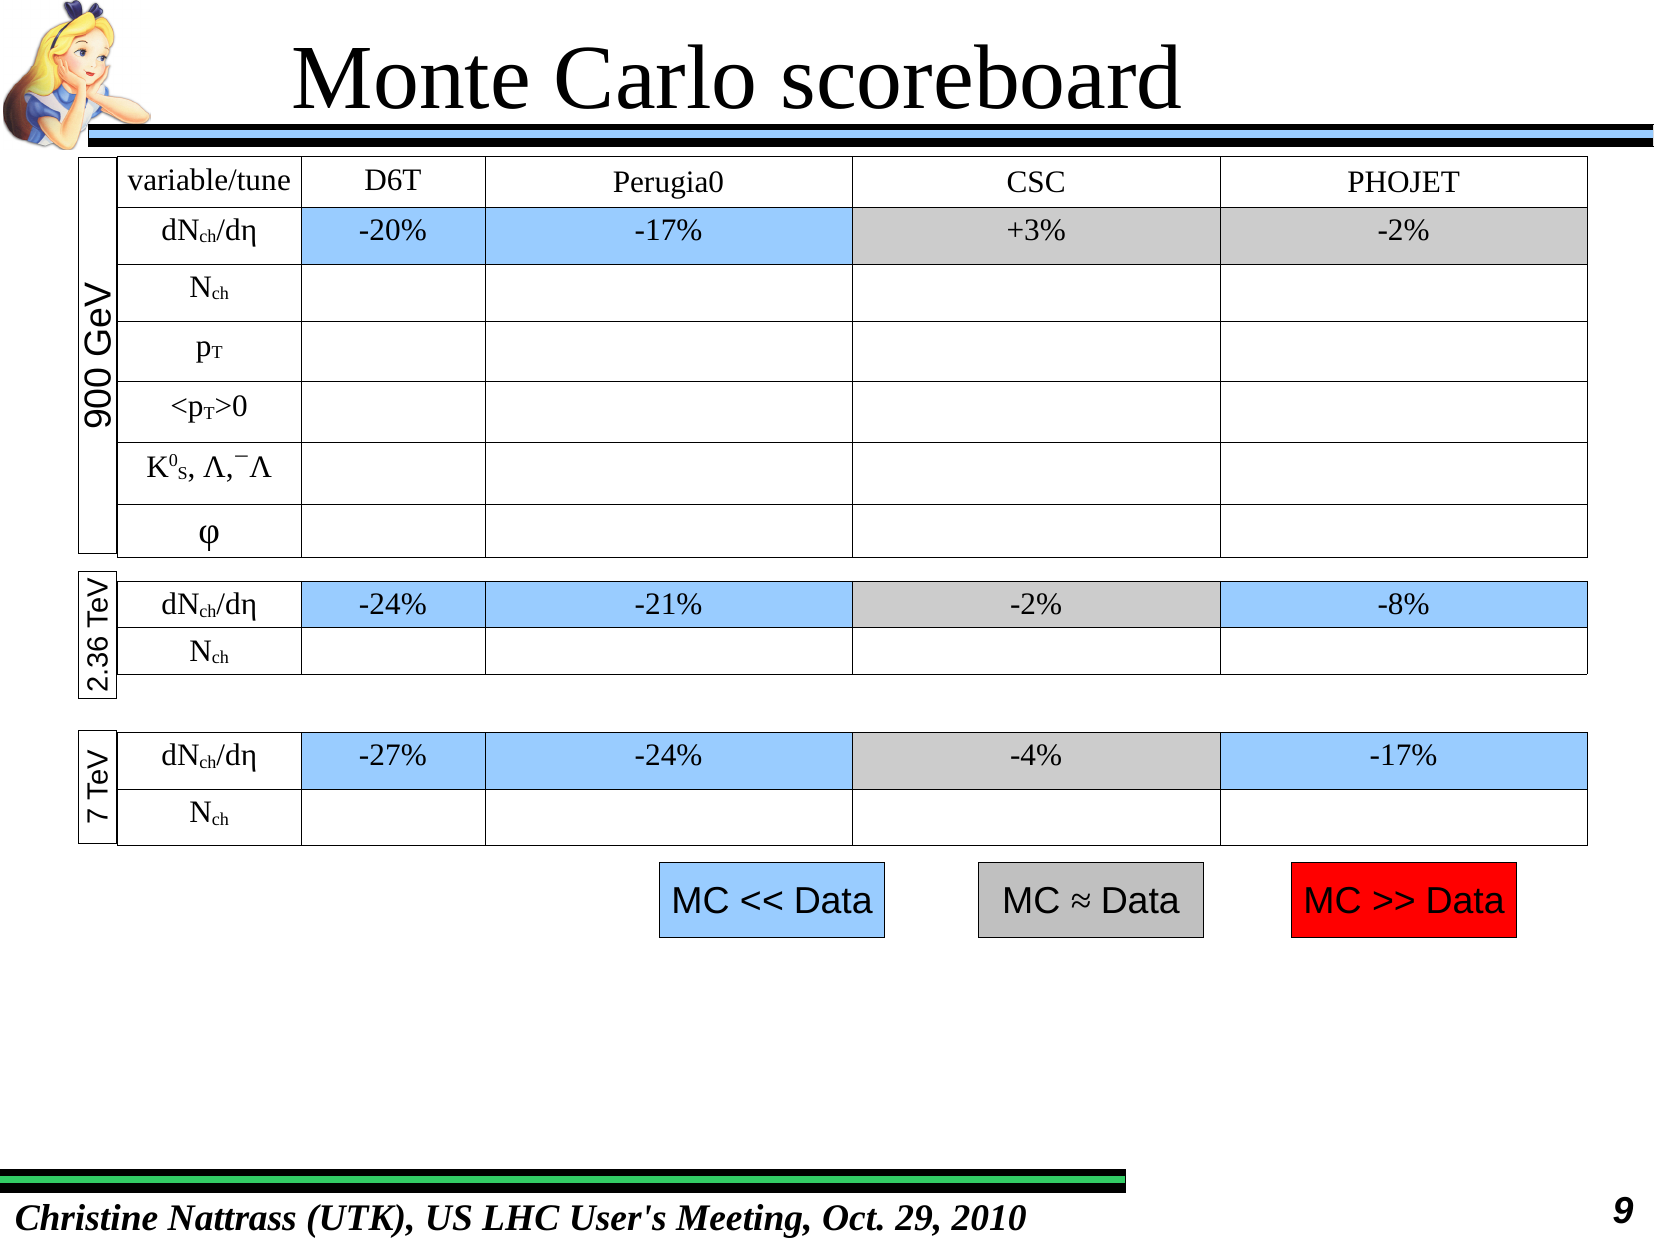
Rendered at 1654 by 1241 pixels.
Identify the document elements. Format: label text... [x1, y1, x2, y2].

table_cell -24% [486, 733, 852, 789]
table_cell [1220, 846, 1404, 906]
table_cell [853, 265, 1220, 321]
table_header [301, 682, 485, 732]
table_header [117, 535, 301, 581]
table_cell [485, 675, 669, 682]
table_cell [302, 505, 485, 535]
table_cell <pT>0 [118, 382, 301, 442]
table_cell [302, 265, 485, 321]
table_cell [1221, 443, 1587, 504]
table_cell [1036, 846, 1220, 906]
text_box 900 GeV [78, 157, 117, 554]
table_cell +3% [853, 208, 1220, 264]
table_header CSC [853, 157, 1220, 207]
table_cell [853, 505, 1220, 535]
table_cell [852, 675, 1036, 682]
table_cell -17% [486, 208, 852, 264]
table_cell [486, 322, 852, 381]
table_cell [301, 906, 485, 966]
table_cell [117, 966, 301, 1027]
table_cell [486, 443, 852, 504]
title Monte Carlo scoreboard [0, 15, 1482, 139]
table_cell φ [210, 527, 215, 535]
table_cell [485, 1027, 852, 1081]
table_header [852, 682, 1220, 732]
table_cell Nch [118, 265, 301, 321]
table_cell [1404, 906, 1587, 966]
table_cell [853, 382, 1220, 442]
table_cell [1221, 628, 1587, 674]
table_cell [1221, 505, 1587, 535]
table_cell [301, 846, 485, 906]
table_cell [1221, 265, 1587, 321]
table_cell [486, 790, 852, 845]
table_cell [302, 443, 485, 504]
table_header Perugia0 [486, 157, 852, 207]
table_cell [302, 322, 485, 381]
table_cell [853, 322, 1220, 381]
text_box MC ≈ Data [978, 862, 1204, 938]
text_box 9 [1572, 1182, 1648, 1240]
table_header [301, 535, 485, 581]
table_header [852, 535, 1220, 581]
table_header PHOJET [1221, 157, 1587, 207]
table_cell [1404, 846, 1587, 906]
table_cell [852, 906, 1220, 966]
table_cell [1220, 675, 1404, 682]
table_header variable/tune [118, 157, 301, 207]
table_cell [485, 966, 852, 1027]
table_cell [117, 675, 301, 682]
table_cell [117, 846, 301, 906]
table_cell [669, 675, 852, 682]
table_header [485, 535, 852, 581]
text_box 2.36 TeV [78, 571, 117, 699]
table_cell [302, 382, 485, 442]
table_cell [302, 790, 485, 845]
table_cell dNch/dη [118, 208, 301, 264]
table_cell [853, 443, 1220, 504]
table_cell [852, 966, 1220, 1027]
table_cell [852, 1027, 1220, 1081]
table_cell [1221, 382, 1587, 442]
table_cell [485, 846, 669, 906]
text_box 7 TeV [78, 730, 117, 844]
table_cell -2% [1221, 208, 1587, 264]
table_header [1220, 682, 1587, 732]
picture [3, 0, 151, 15]
table_cell [853, 790, 1220, 845]
table_cell [1404, 675, 1587, 682]
table_cell [117, 1027, 301, 1081]
table_cell -17% [1221, 733, 1587, 789]
table_header D6T [302, 157, 485, 207]
table_cell [301, 966, 485, 1027]
table_cell [486, 265, 852, 321]
text_box MC << Data [659, 862, 885, 938]
table_cell -27% [302, 733, 485, 789]
table_cell [301, 675, 485, 682]
table_cell [486, 505, 852, 535]
table_cell [1221, 322, 1587, 381]
table_cell [1036, 675, 1220, 682]
table_cell [117, 906, 301, 966]
table_cell Nch [118, 790, 301, 845]
table_cell [1220, 966, 1587, 1027]
text_box MC >> Data [1291, 862, 1517, 938]
table_cell φ [118, 505, 301, 535]
table_header [485, 682, 852, 732]
table_cell -24% [302, 582, 485, 627]
table_cell -21% [486, 582, 852, 627]
table_cell Nch [118, 628, 301, 674]
table_cell [486, 382, 852, 442]
table_cell K0S, Λ,`Λ [118, 443, 301, 504]
table_header [117, 682, 301, 732]
table_cell dNch/dη [118, 733, 301, 789]
table_cell [669, 846, 852, 862]
table_cell [852, 846, 1036, 906]
table_cell [853, 628, 1220, 674]
picture [3, 139, 151, 150]
table_cell [485, 906, 852, 966]
table_header [1220, 535, 1587, 581]
table_cell [486, 628, 852, 674]
table_cell pT [118, 322, 301, 381]
table_cell [1220, 906, 1404, 966]
table_cell -2% [853, 582, 1220, 627]
table_cell [1221, 790, 1587, 845]
table_cell [1220, 1027, 1587, 1081]
table_cell [302, 628, 485, 674]
table_cell dNch/dη [118, 582, 301, 627]
table_cell [301, 1027, 485, 1081]
table_cell -20% [302, 208, 485, 264]
table_cell -4% [853, 733, 1220, 789]
table_cell -8% [1221, 582, 1587, 627]
